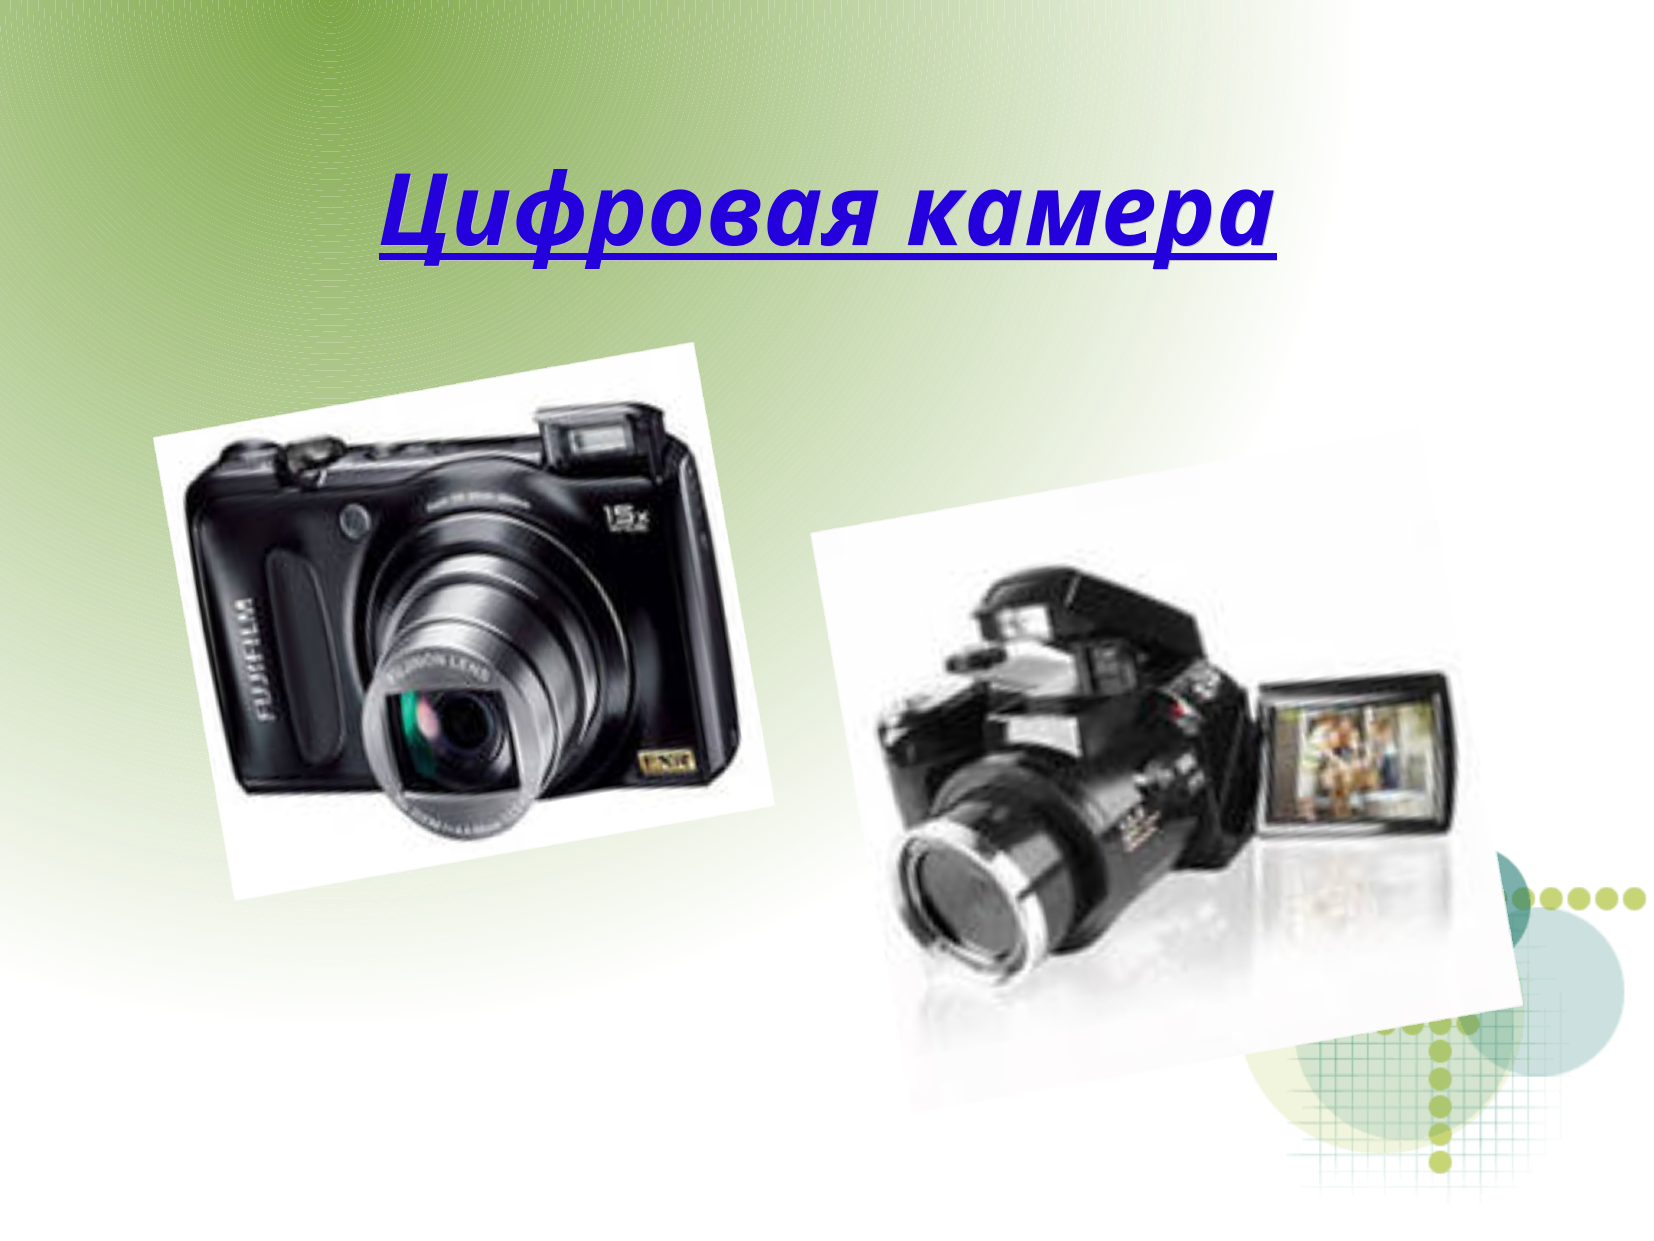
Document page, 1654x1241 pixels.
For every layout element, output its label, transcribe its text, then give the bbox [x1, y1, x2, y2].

picture [152, 341, 775, 901]
picture [809, 424, 1654, 1211]
title Цифровая камера [121, 102, 1534, 310]
